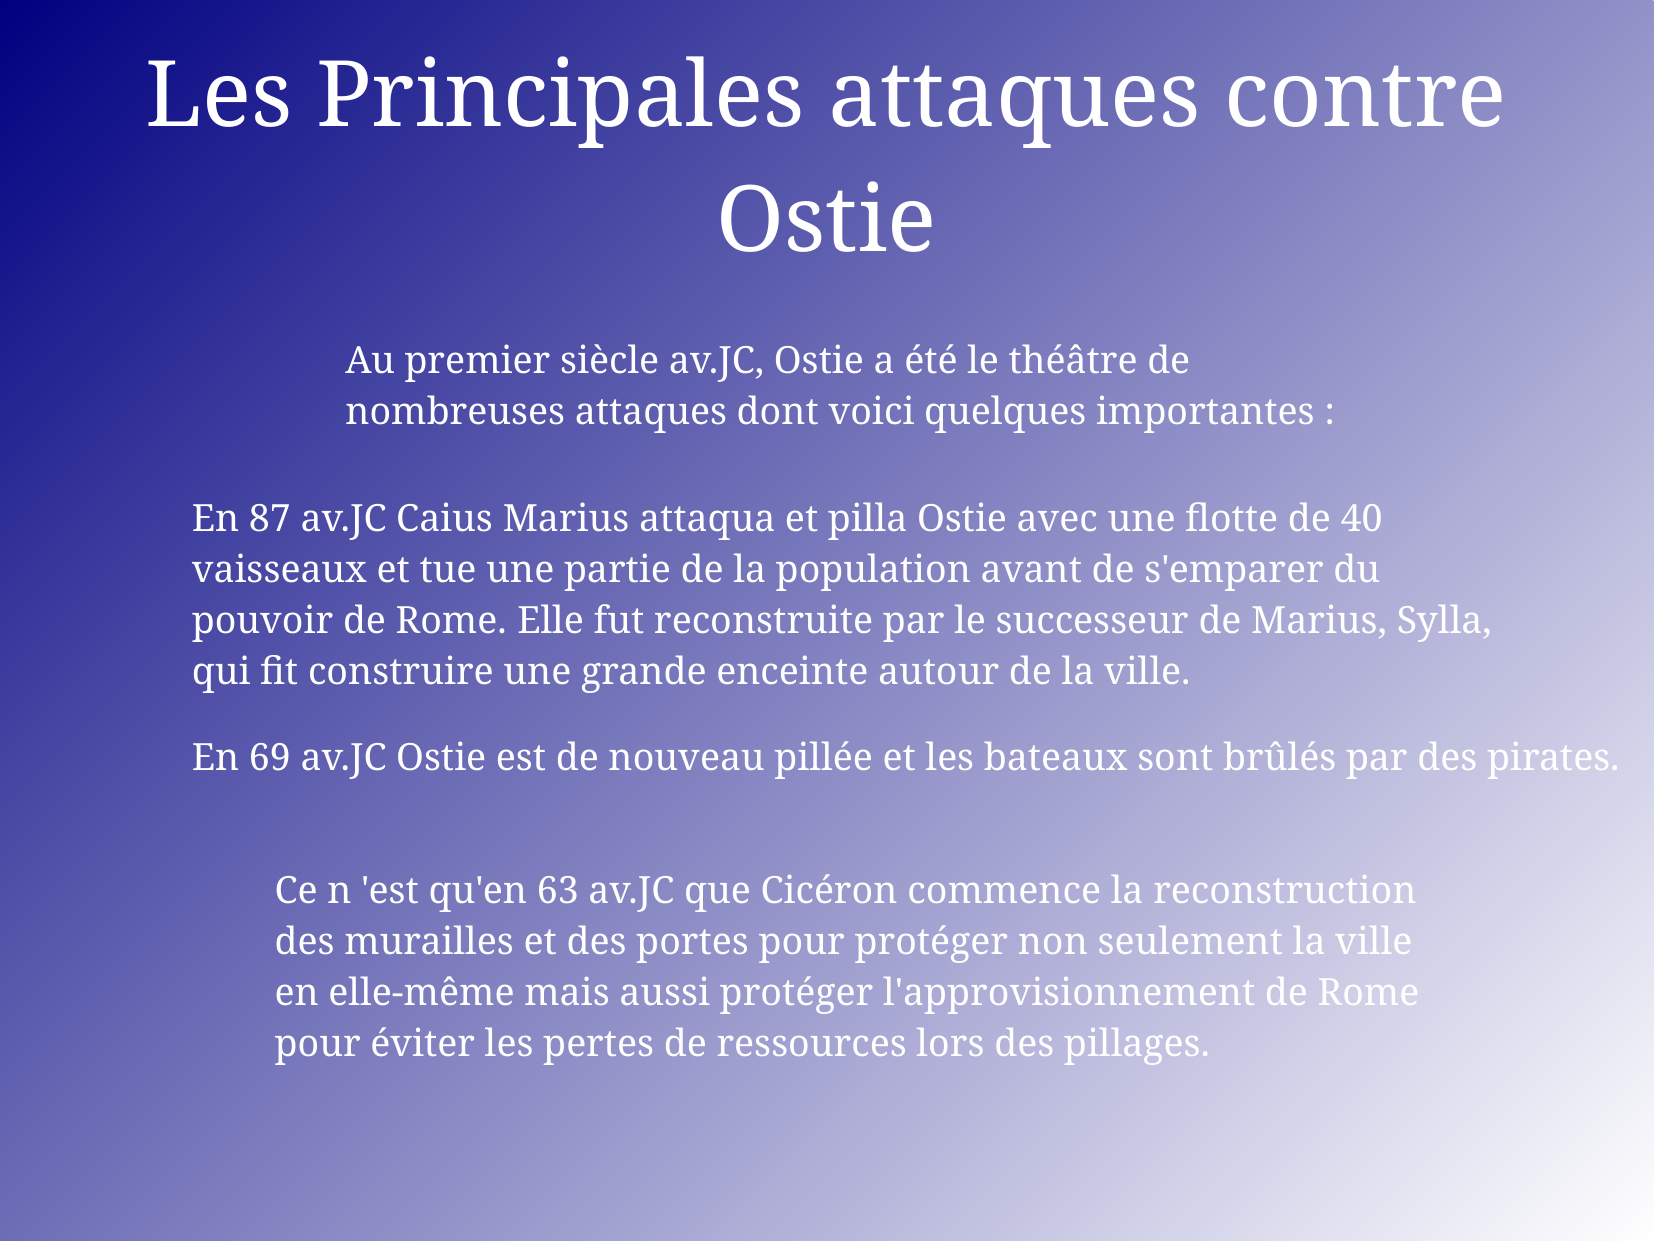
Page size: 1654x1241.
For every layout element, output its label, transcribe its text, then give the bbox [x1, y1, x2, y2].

title Les Principales attaques contre Ostie [82, 29, 1571, 277]
text_box Ce n 'est qu'en 63 av.JC que Cicéron commence la reconstruction des murailles et des portes pour protéger non seulement la ville en elle-même mais aussi protéger l'approvisionnement de Rome pour éviter les pertes de ressources lors des pillages. [259, 856, 1453, 1073]
text_box En 87 av.JC Caius Marius attaqua et pilla Ostie avec une flotte de 40 vaisseaux et tue une partie de la population avant de s'emparer du pouvoir de Rome. Elle fut reconstruite par le successeur de Marius, Sylla, qui fit construire une grande enceinte autour de la ville. [177, 484, 1548, 722]
text_box Au premier siècle av.JC, Ostie a été le théâtre de nombreuses attaques dont voici quelques importantes : [330, 326, 1371, 442]
text_box En 69 av.JC Ostie est de nouveau pillée et les bateaux sont brûlés par des pirates. [177, 722, 1654, 788]
